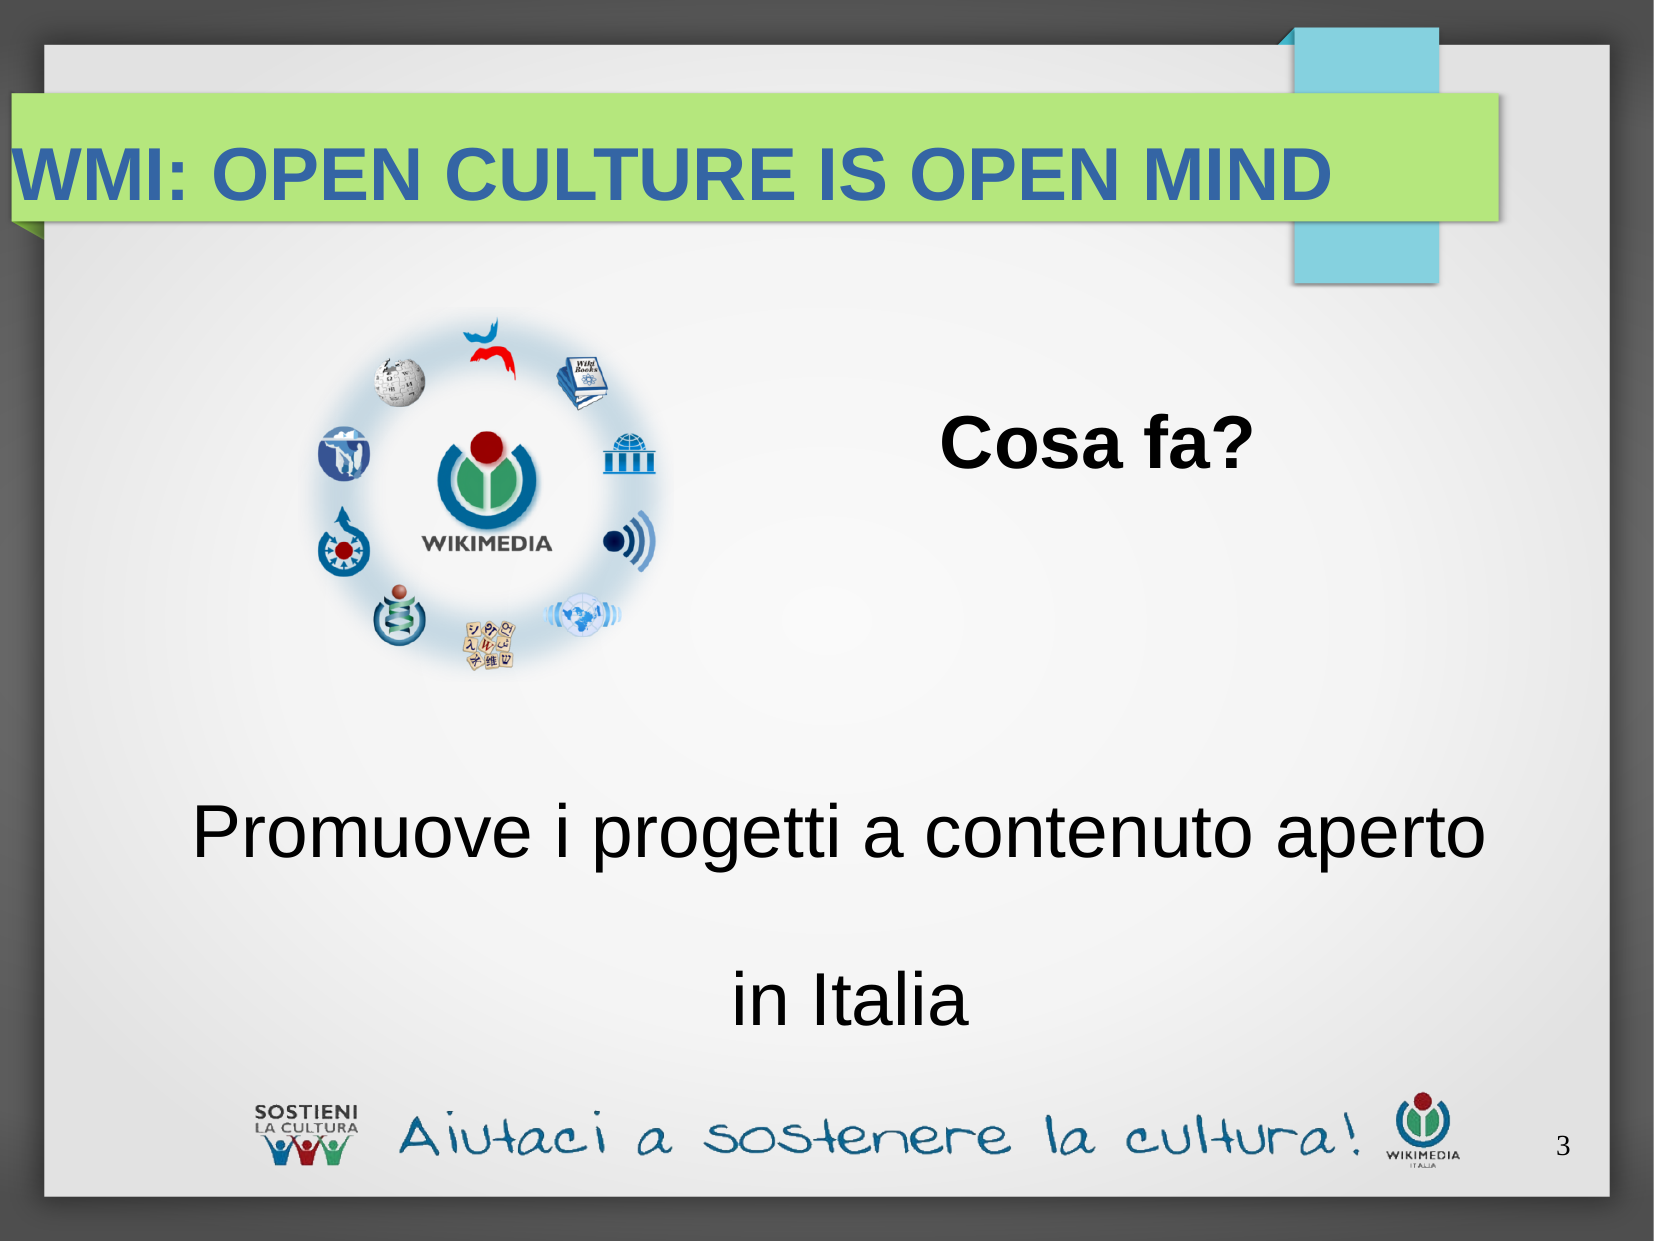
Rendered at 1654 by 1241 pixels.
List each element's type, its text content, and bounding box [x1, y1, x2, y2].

title WMI: OPEN CULTURE IS OPEN MIND [11, 17, 1642, 249]
picture [0, 0, 1654, 1241]
text_box Cosa fa? [785, 342, 1412, 544]
subtitle Promuove i progetti a contenuto aperto in Italia [94, 779, 1607, 1052]
